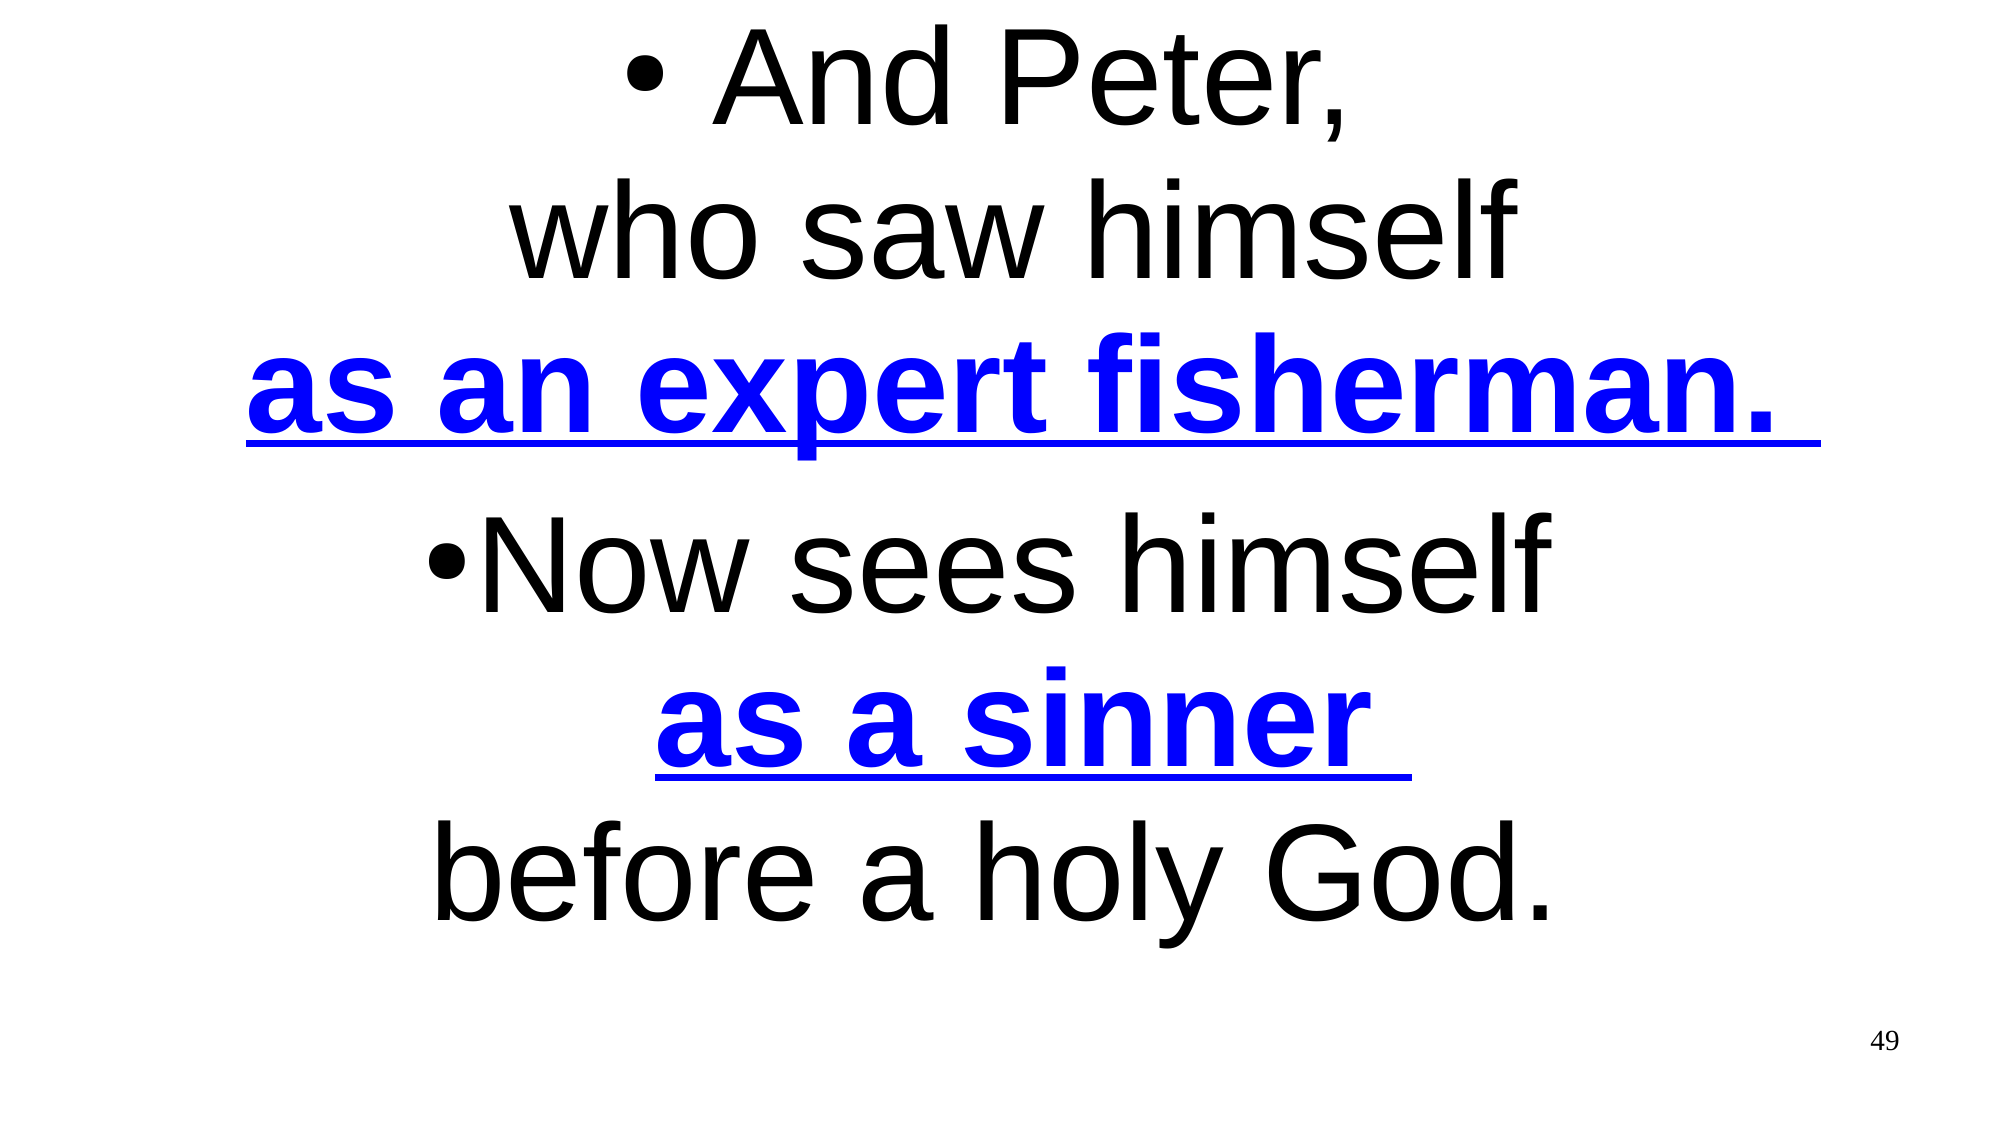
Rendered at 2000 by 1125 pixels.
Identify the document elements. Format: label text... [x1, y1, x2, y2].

list And Peter, who saw himself as an expert fisherman. Now sees himself as a sinner before a holy God. [0, 0, 1996, 1123]
